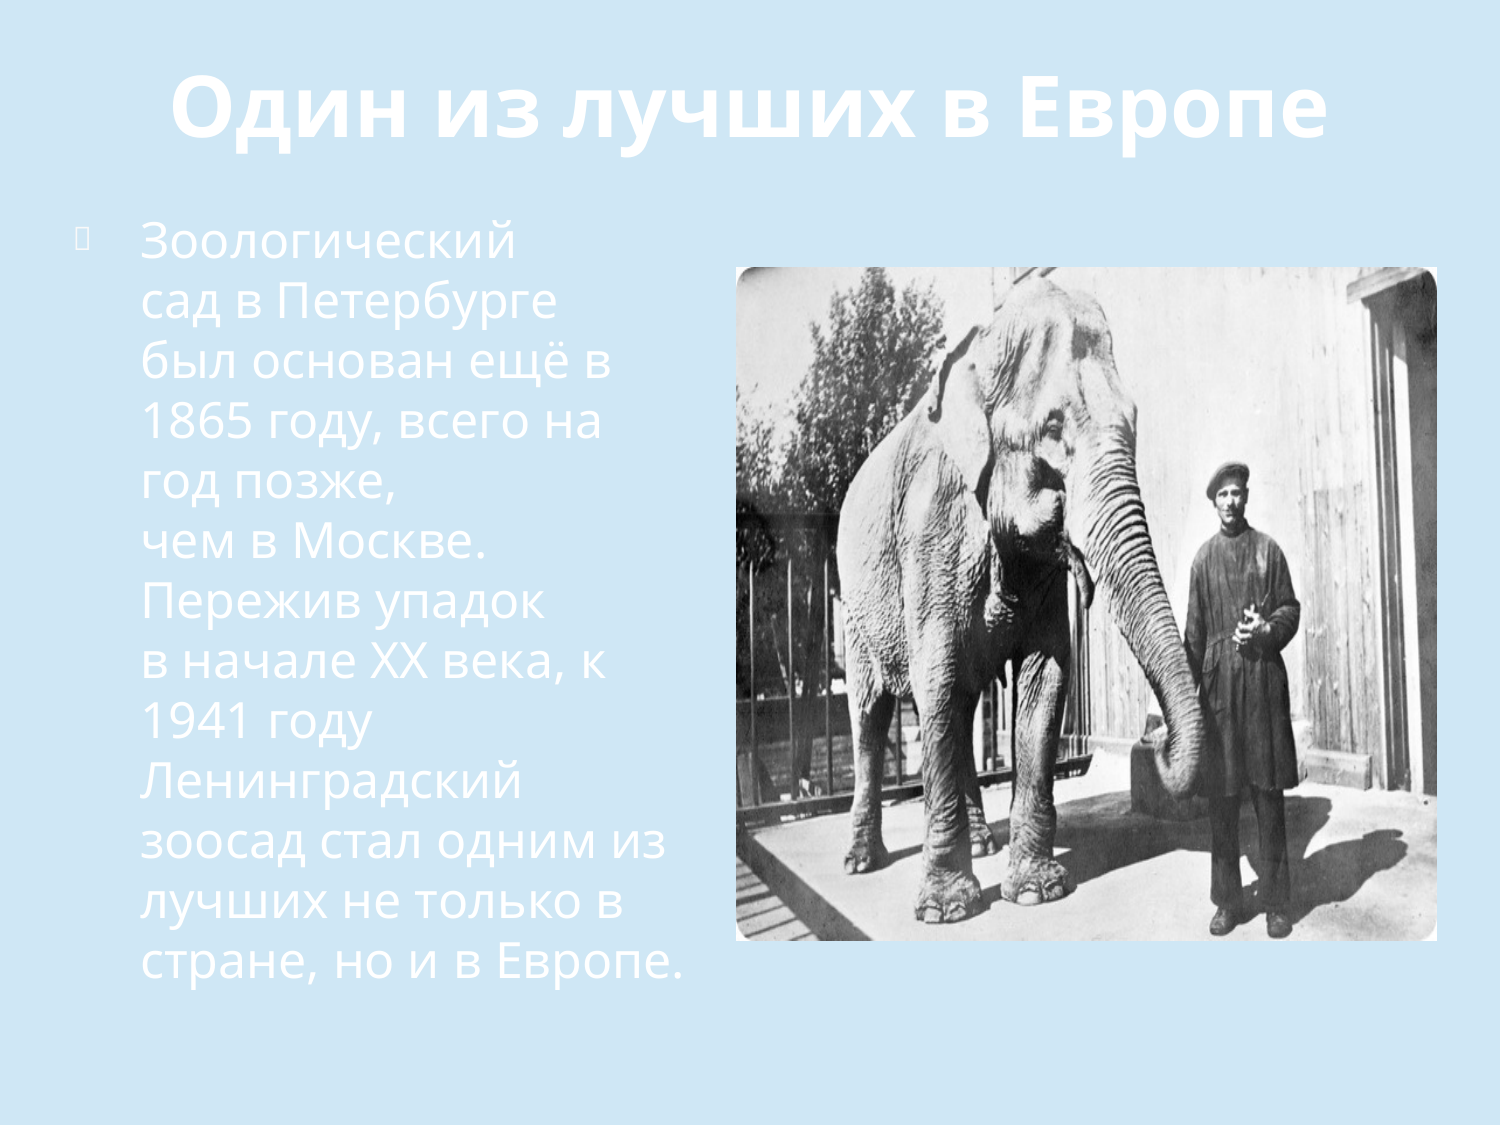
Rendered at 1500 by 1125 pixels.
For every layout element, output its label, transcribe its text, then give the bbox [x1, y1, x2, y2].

list Зоологический сад в Петербурге был основан ещё в 1865 году, всего на год позже, чем в Москве. Пережив упадок в начале XX века, к 1941 году Ленинградский зоосад стал одним из лучших не только в стране, но и в Европе. [35, 200, 709, 1005]
picture [736, 267, 1437, 941]
title Один из лучших в Европе [75, 45, 1425, 233]
